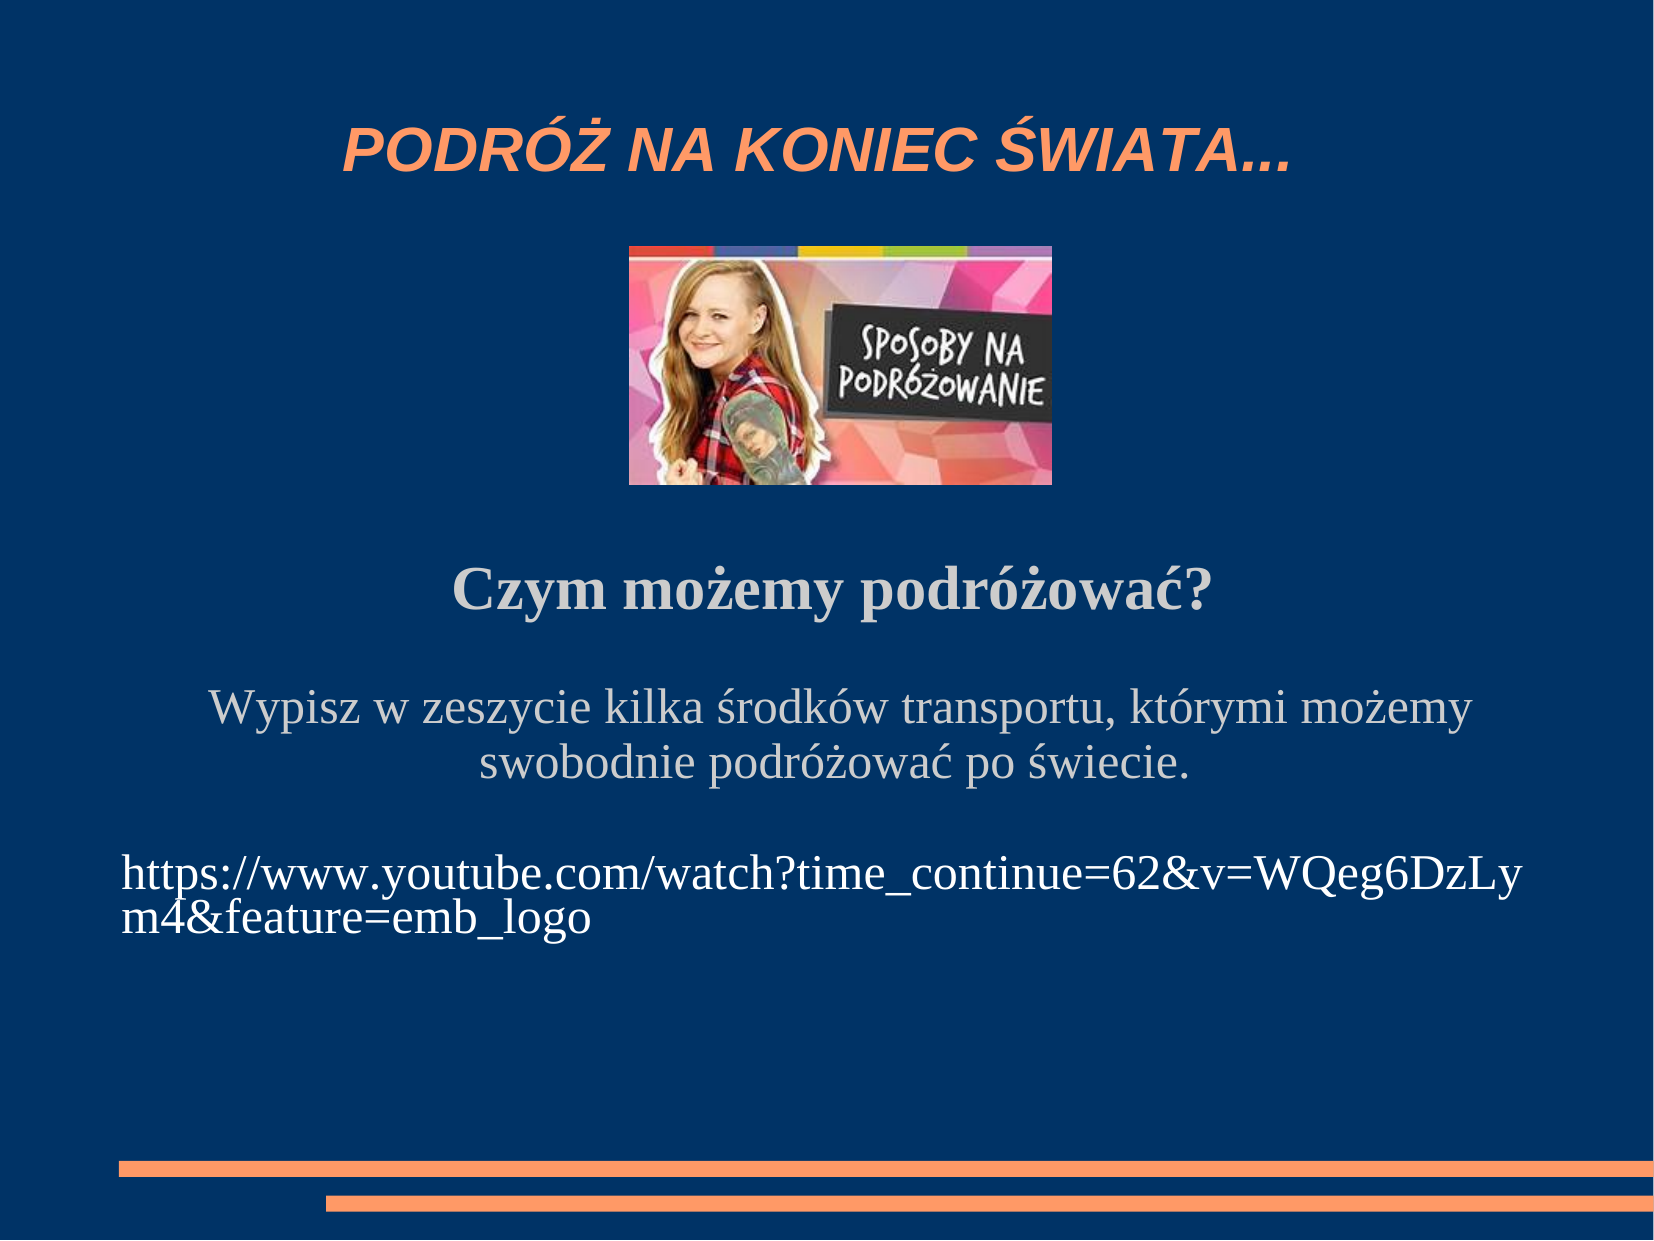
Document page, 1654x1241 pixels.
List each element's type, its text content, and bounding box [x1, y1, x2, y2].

picture [629, 246, 1052, 485]
title PODRÓŻ NA KONIEC ŚWIATA... [121, 46, 1534, 254]
subtitle Czym możemy podróżować? Wypisz w zeszycie kilka środków transportu, którymi możemy swobodnie podróżować po świecie. https://www.youtube.com/watch?time_continue=62&v=WQeg6DzLym4&feature=emb_logo [121, 322, 1561, 1132]
